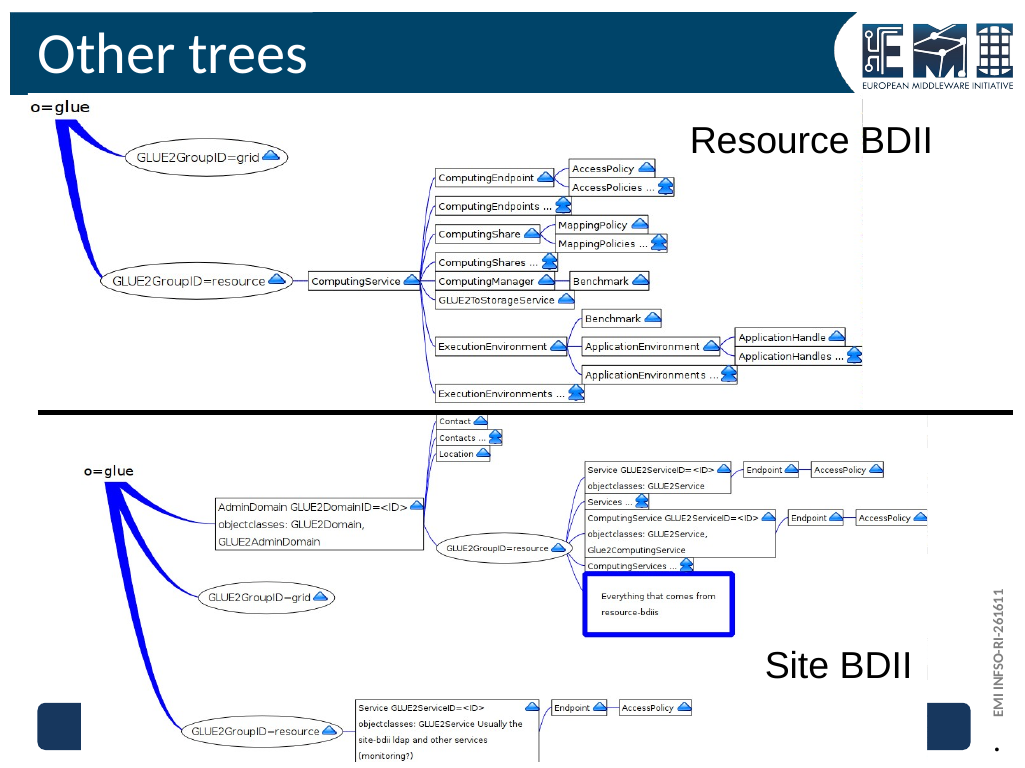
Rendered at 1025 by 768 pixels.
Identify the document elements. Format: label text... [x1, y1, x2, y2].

picture [19, 12, 863, 415]
picture [81, 415, 928, 762]
picture [863, 23, 1013, 89]
text_box Site BDII [750, 637, 1025, 695]
title Other trees [37, 0, 863, 93]
text_box Resource BDII [675, 112, 976, 170]
picture [9, 12, 16, 95]
